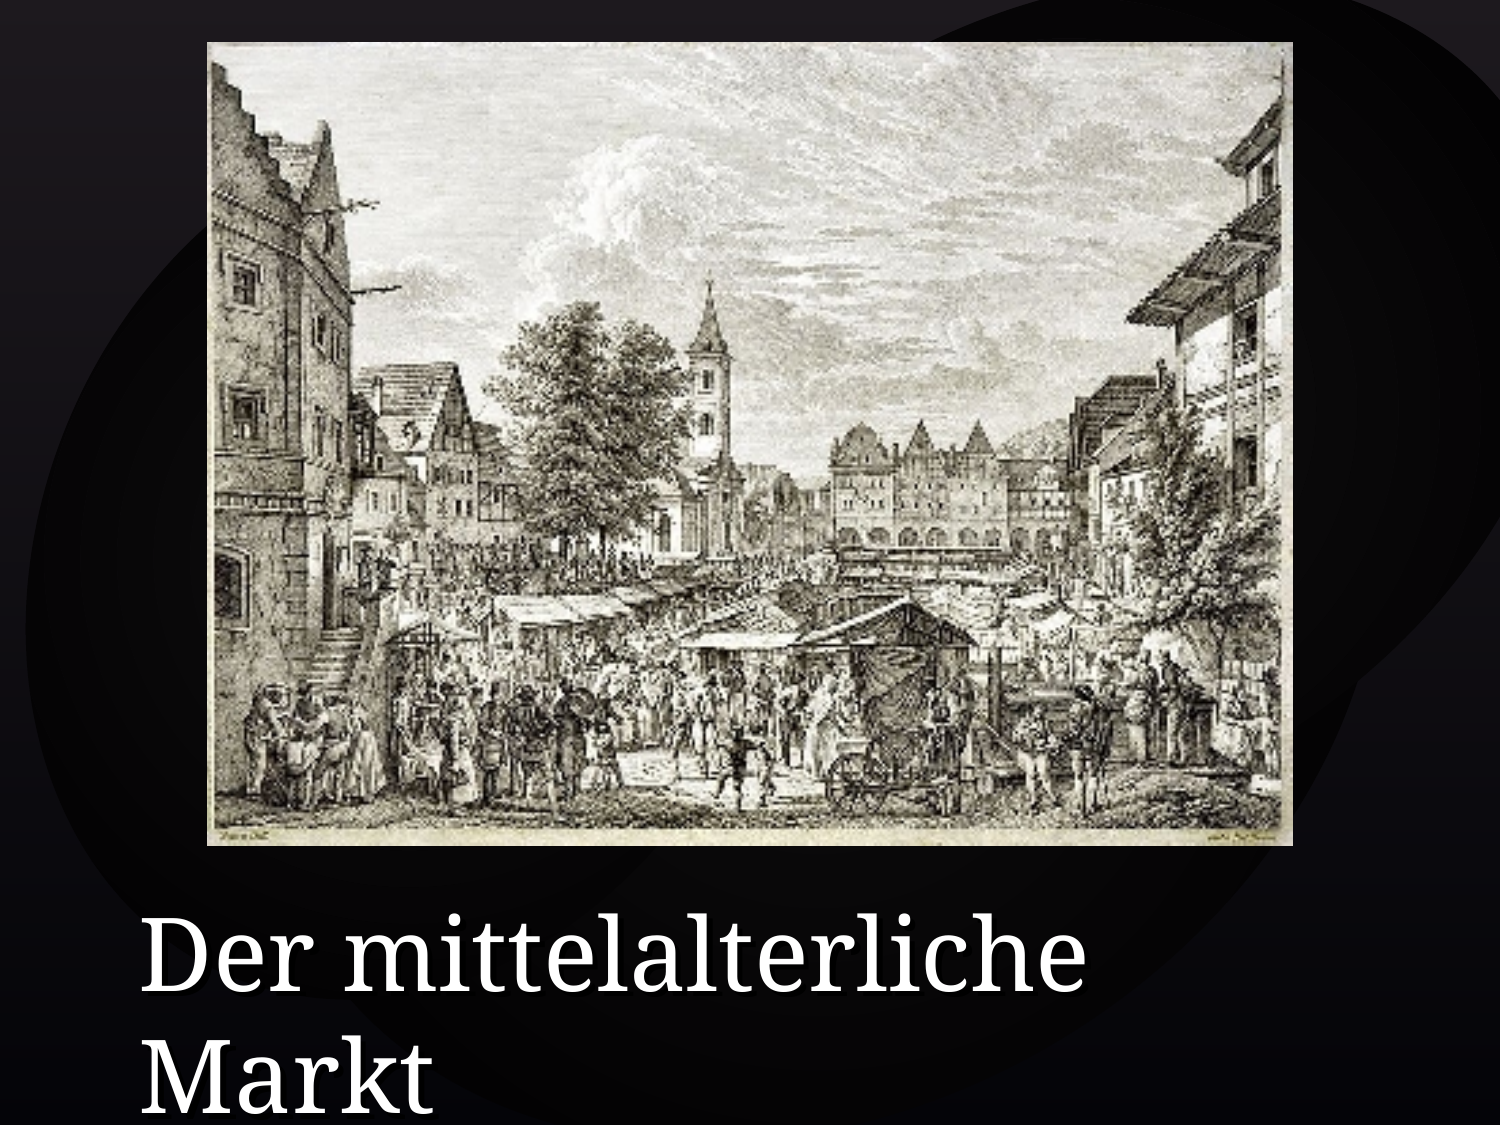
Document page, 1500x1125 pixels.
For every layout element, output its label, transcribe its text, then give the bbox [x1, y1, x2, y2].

title Der mittelalterliche Markt [123, 881, 1362, 1032]
picture [207, 42, 1293, 847]
